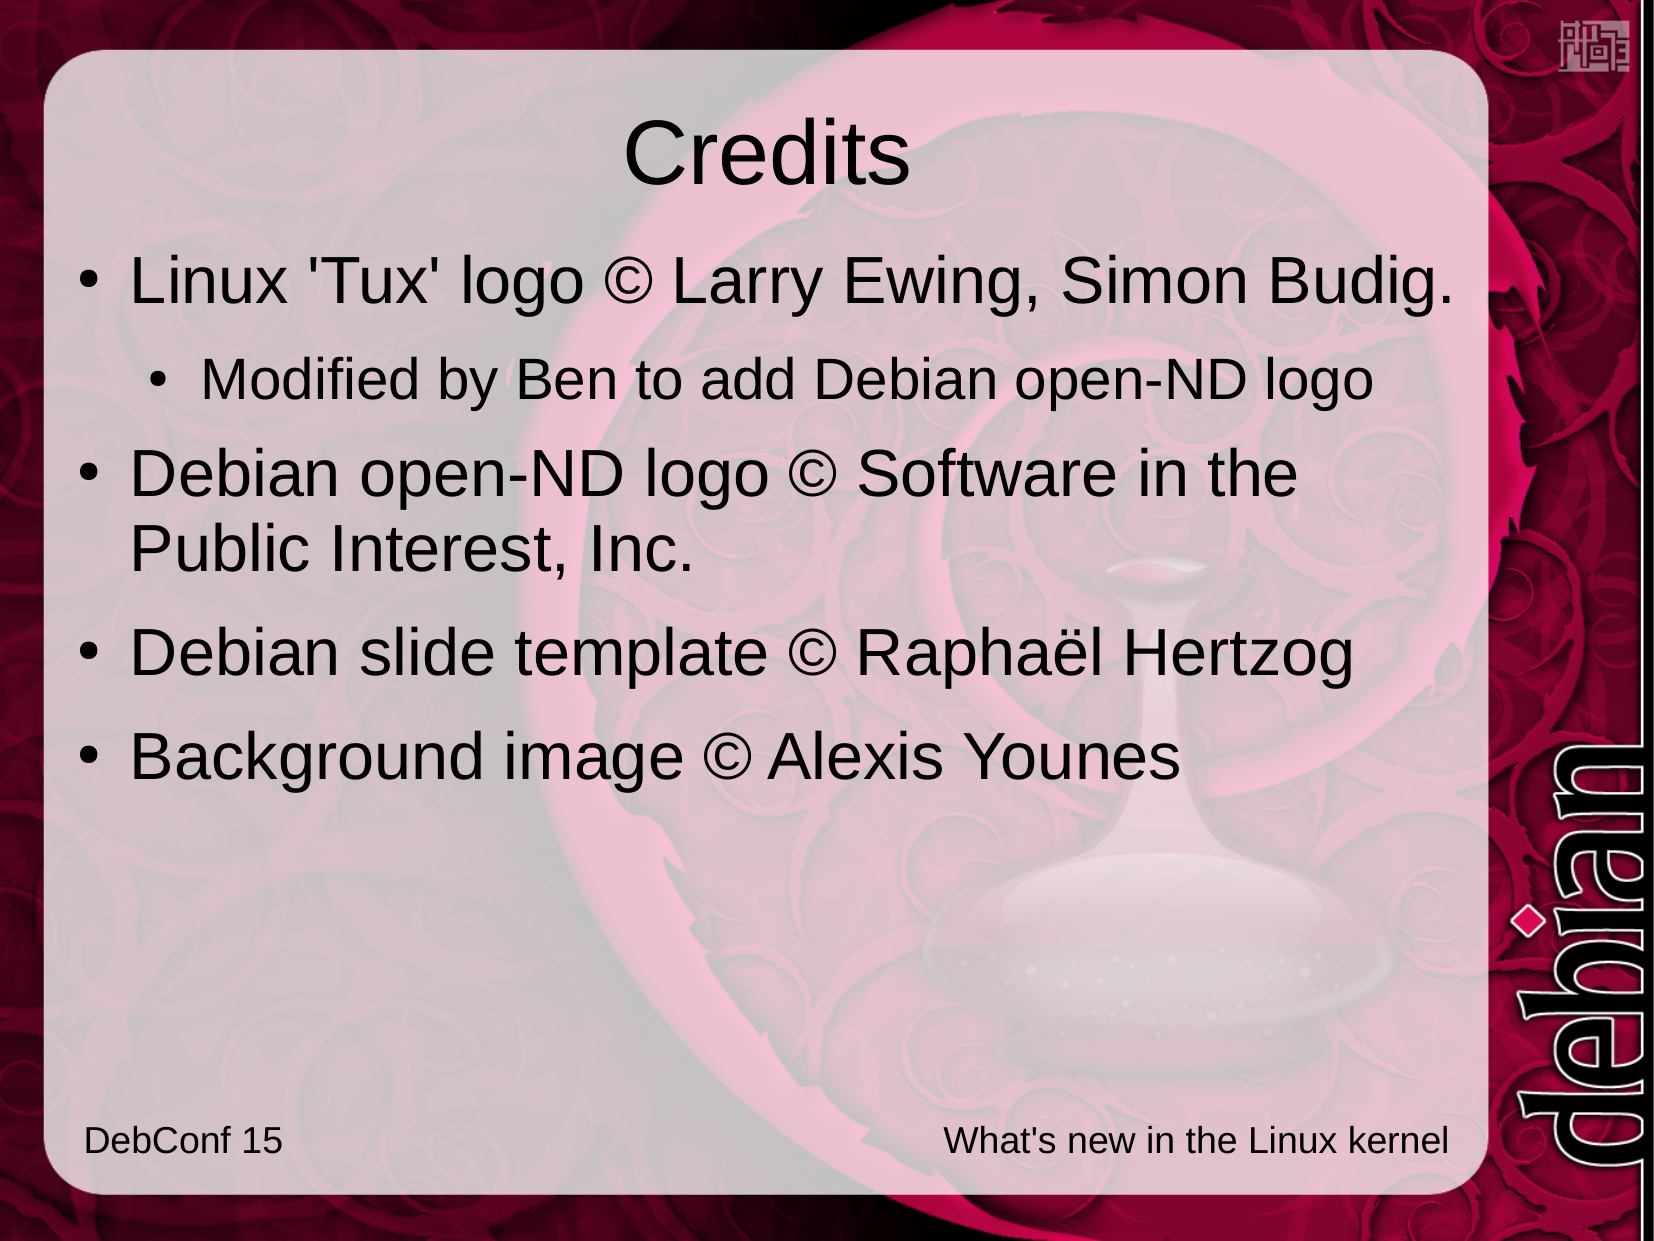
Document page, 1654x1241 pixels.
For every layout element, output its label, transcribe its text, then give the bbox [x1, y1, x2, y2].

text_box What's new in the Linux kernel [770, 1112, 1465, 1170]
list Linux 'Tux' logo © Larry Ewing, Simon Budig. Modified by Ben to add Debian open-ND logo Debian open-ND logo © Software in the Public Interest, Inc. Debian slide template © Raphaël Hertzog Background image © Alexis Younes [59, 242, 1477, 1062]
picture [0, 0, 1654, 1241]
text_box DebConf 15 [68, 1112, 746, 1170]
title Credits [59, 49, 1477, 242]
